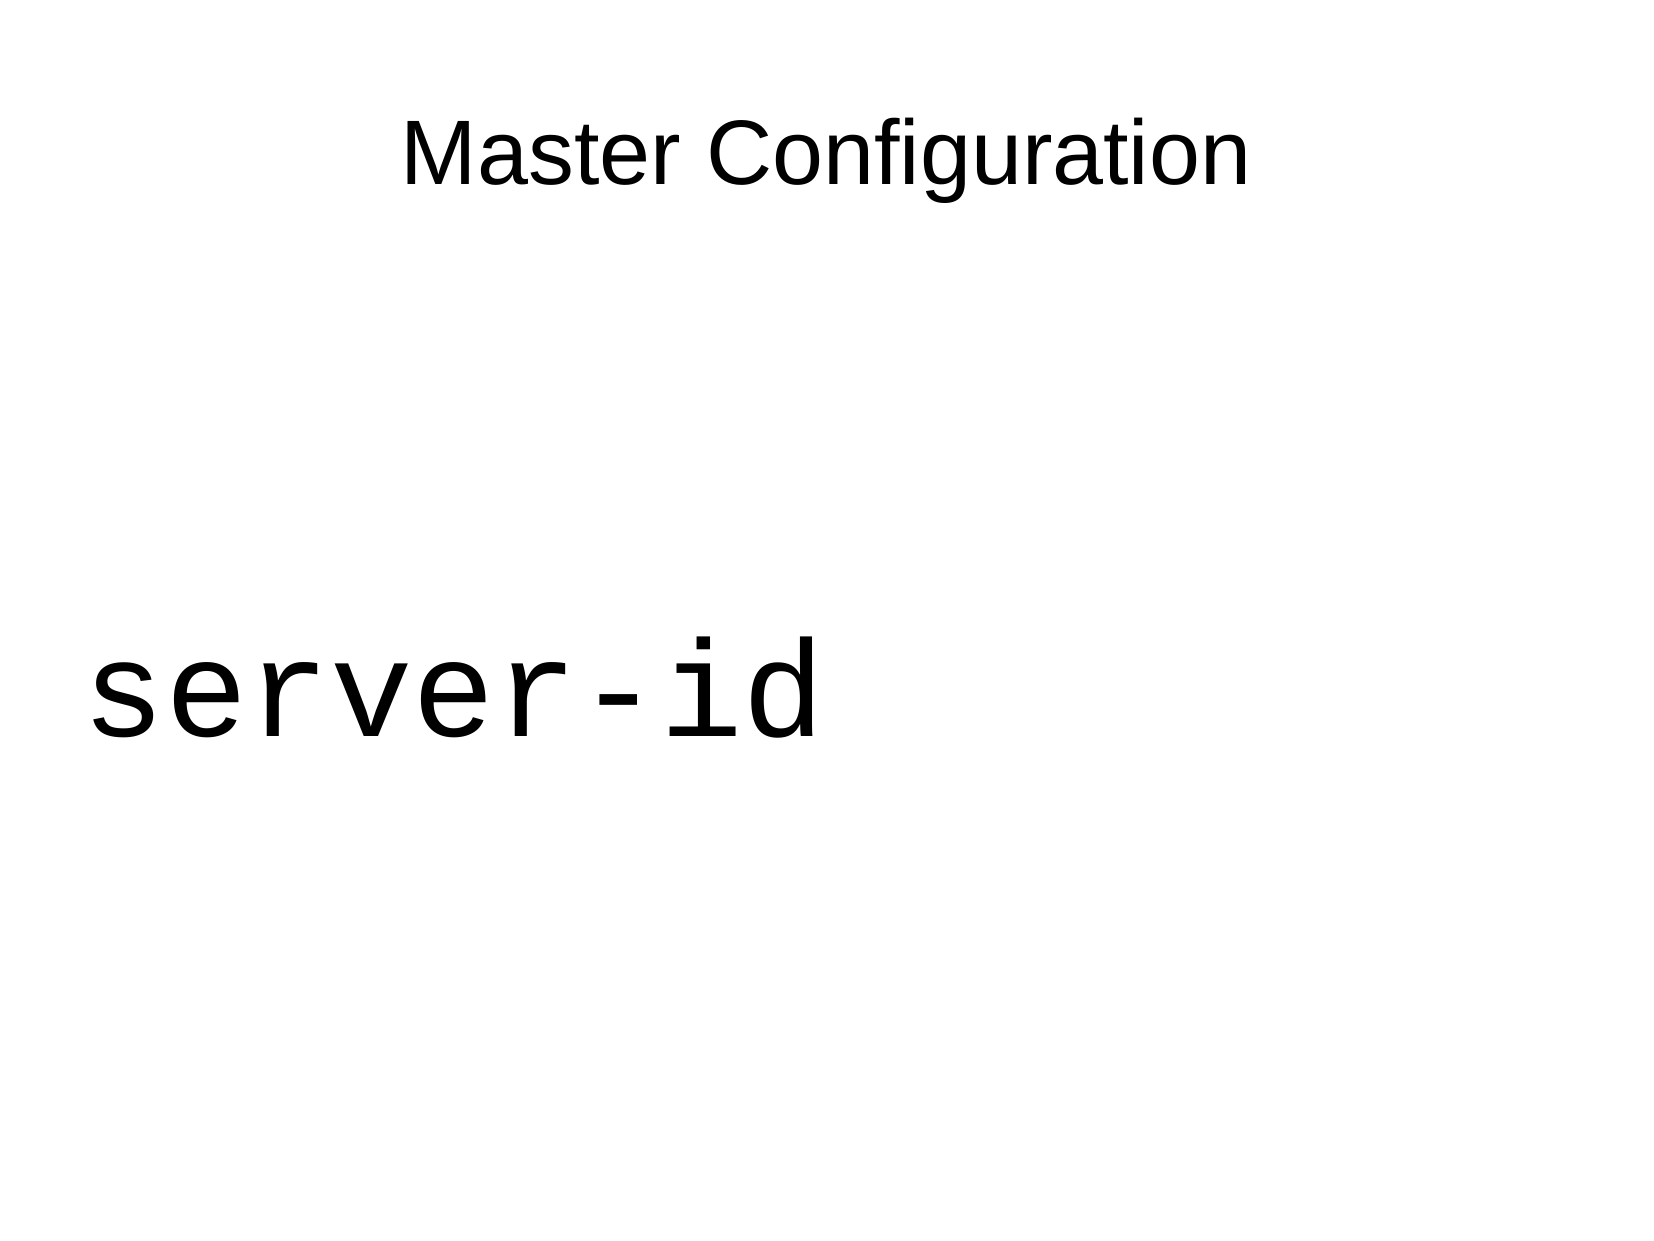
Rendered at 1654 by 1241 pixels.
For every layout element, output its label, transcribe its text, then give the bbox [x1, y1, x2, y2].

title Master Configuration [82, 49, 1571, 257]
subtitle server-id [82, 290, 1571, 1109]
